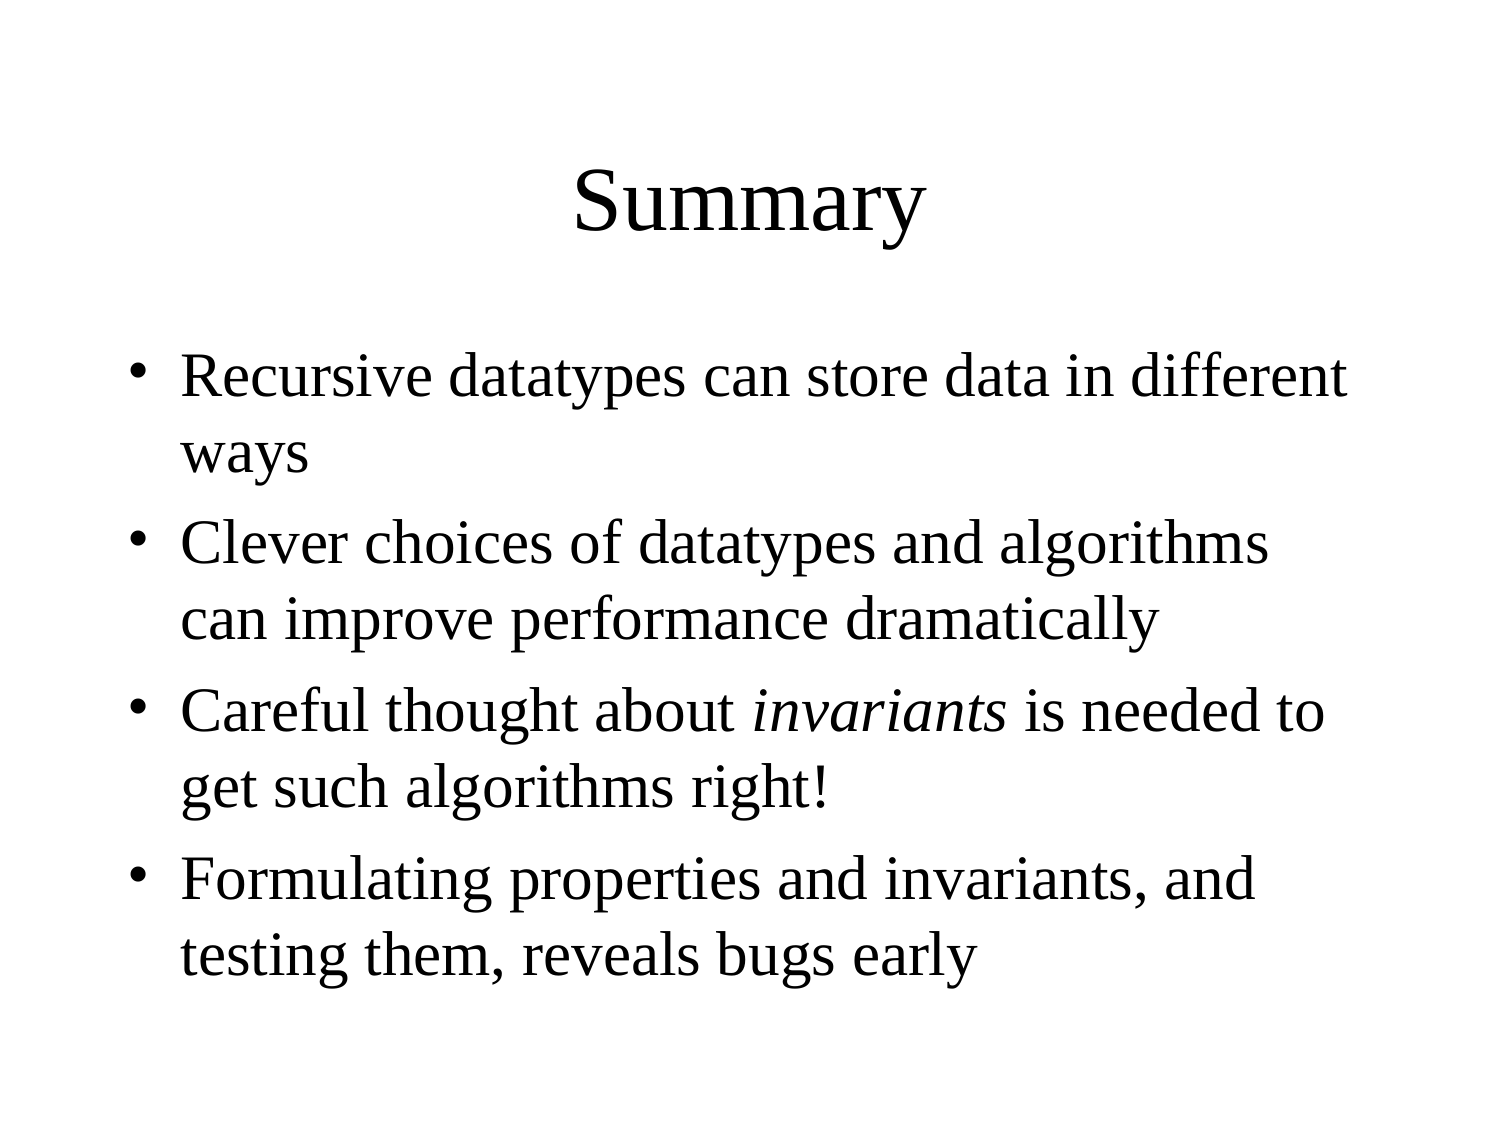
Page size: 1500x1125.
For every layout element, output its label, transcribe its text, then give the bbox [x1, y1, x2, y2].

title Summary [112, 99, 1388, 288]
list Recursive datatypes can store data in different ways Clever choices of datatypes and algorithms can improve performance dramatically Careful thought about invariants is needed to get such algorithms right! Formulating properties and invariants, and testing them, reveals bugs early [112, 324, 1388, 1000]
